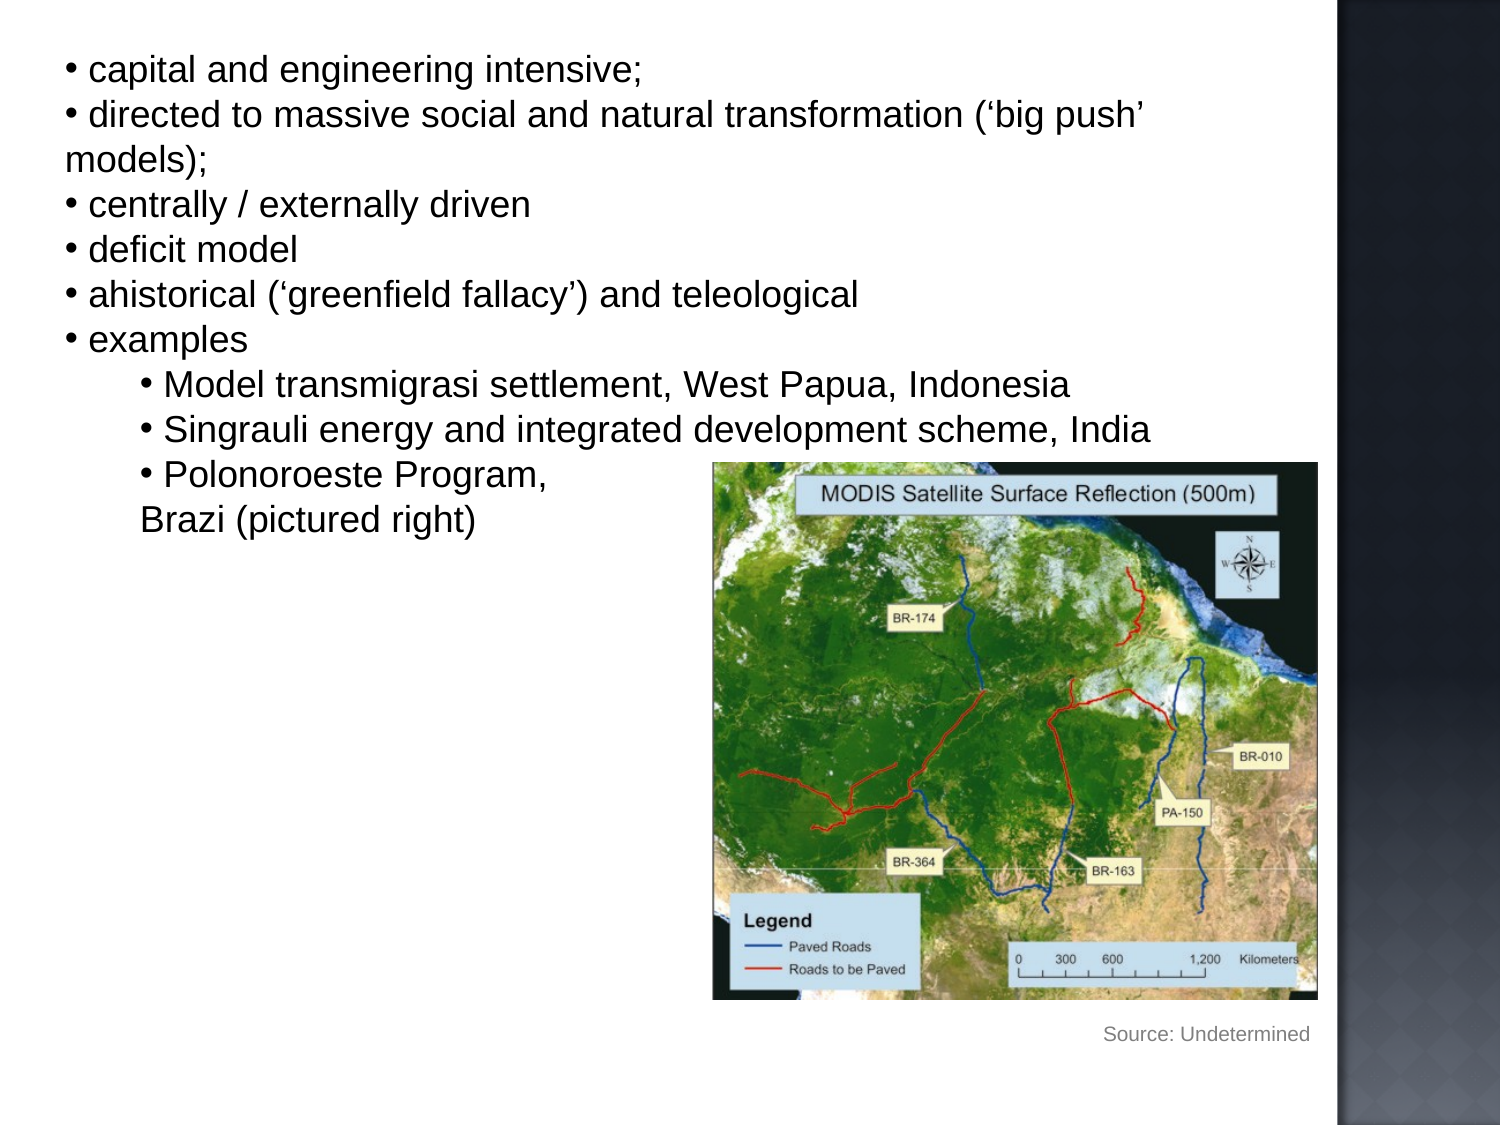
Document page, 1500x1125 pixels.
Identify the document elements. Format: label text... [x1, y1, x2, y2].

text_box capital and engineering intensive; directed to massive social and natural transformation (‘big push’ models); centrally / externally driven deficit model ahistorical (‘greenfield fallacy’) and teleological examples Model transmigrasi settlement, West Papua, Indonesia Singrauli energy and integrated development scheme, India Polonoroeste Program, Brazi (pictured right) [49, 37, 1276, 728]
picture [712, 462, 1318, 1000]
text_box Source: Undetermined [575, 1012, 1326, 1053]
picture [1337, 0, 1500, 1125]
